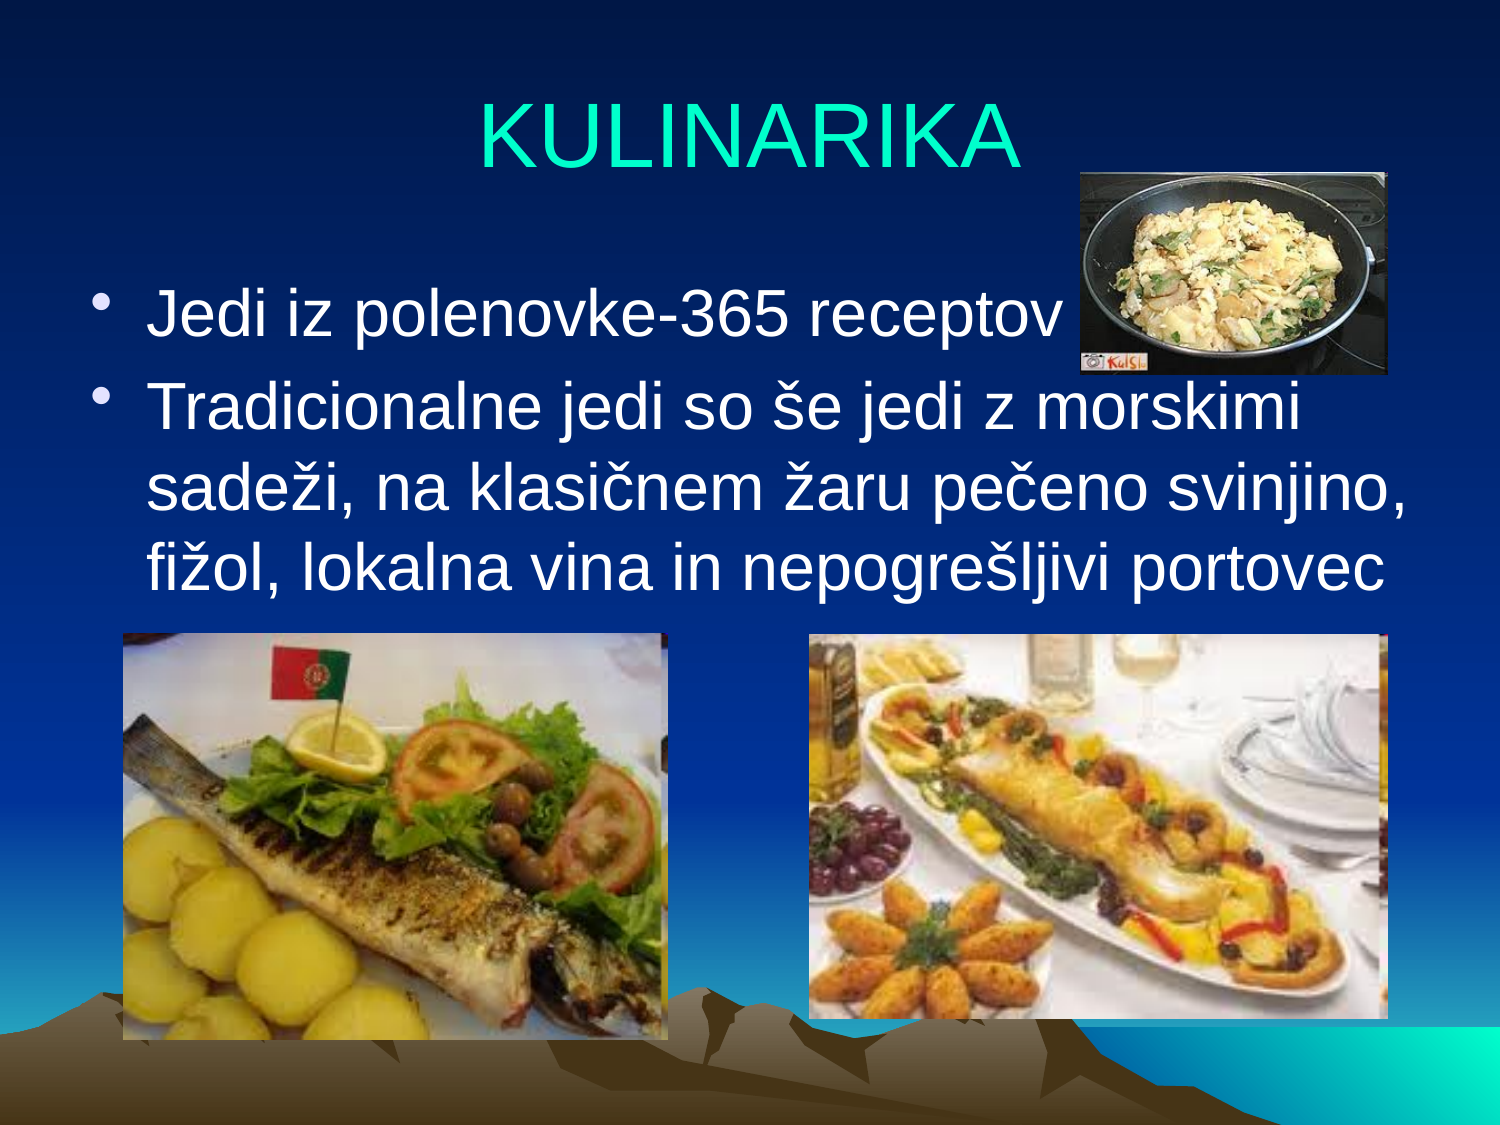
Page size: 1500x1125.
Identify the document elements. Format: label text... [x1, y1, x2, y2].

list Jedi iz polenovke-365 receptov Tradicionalne jedi so še jedi z morskimi sadeži, na klasičnem žaru pečeno svinjino, fižol, lokalna vina in nepogrešljivi portovec [75, 262, 1425, 1000]
picture [123, 633, 668, 1041]
title KULINARIKA [75, 37, 1425, 225]
picture [1080, 172, 1388, 375]
picture [809, 634, 1388, 1019]
